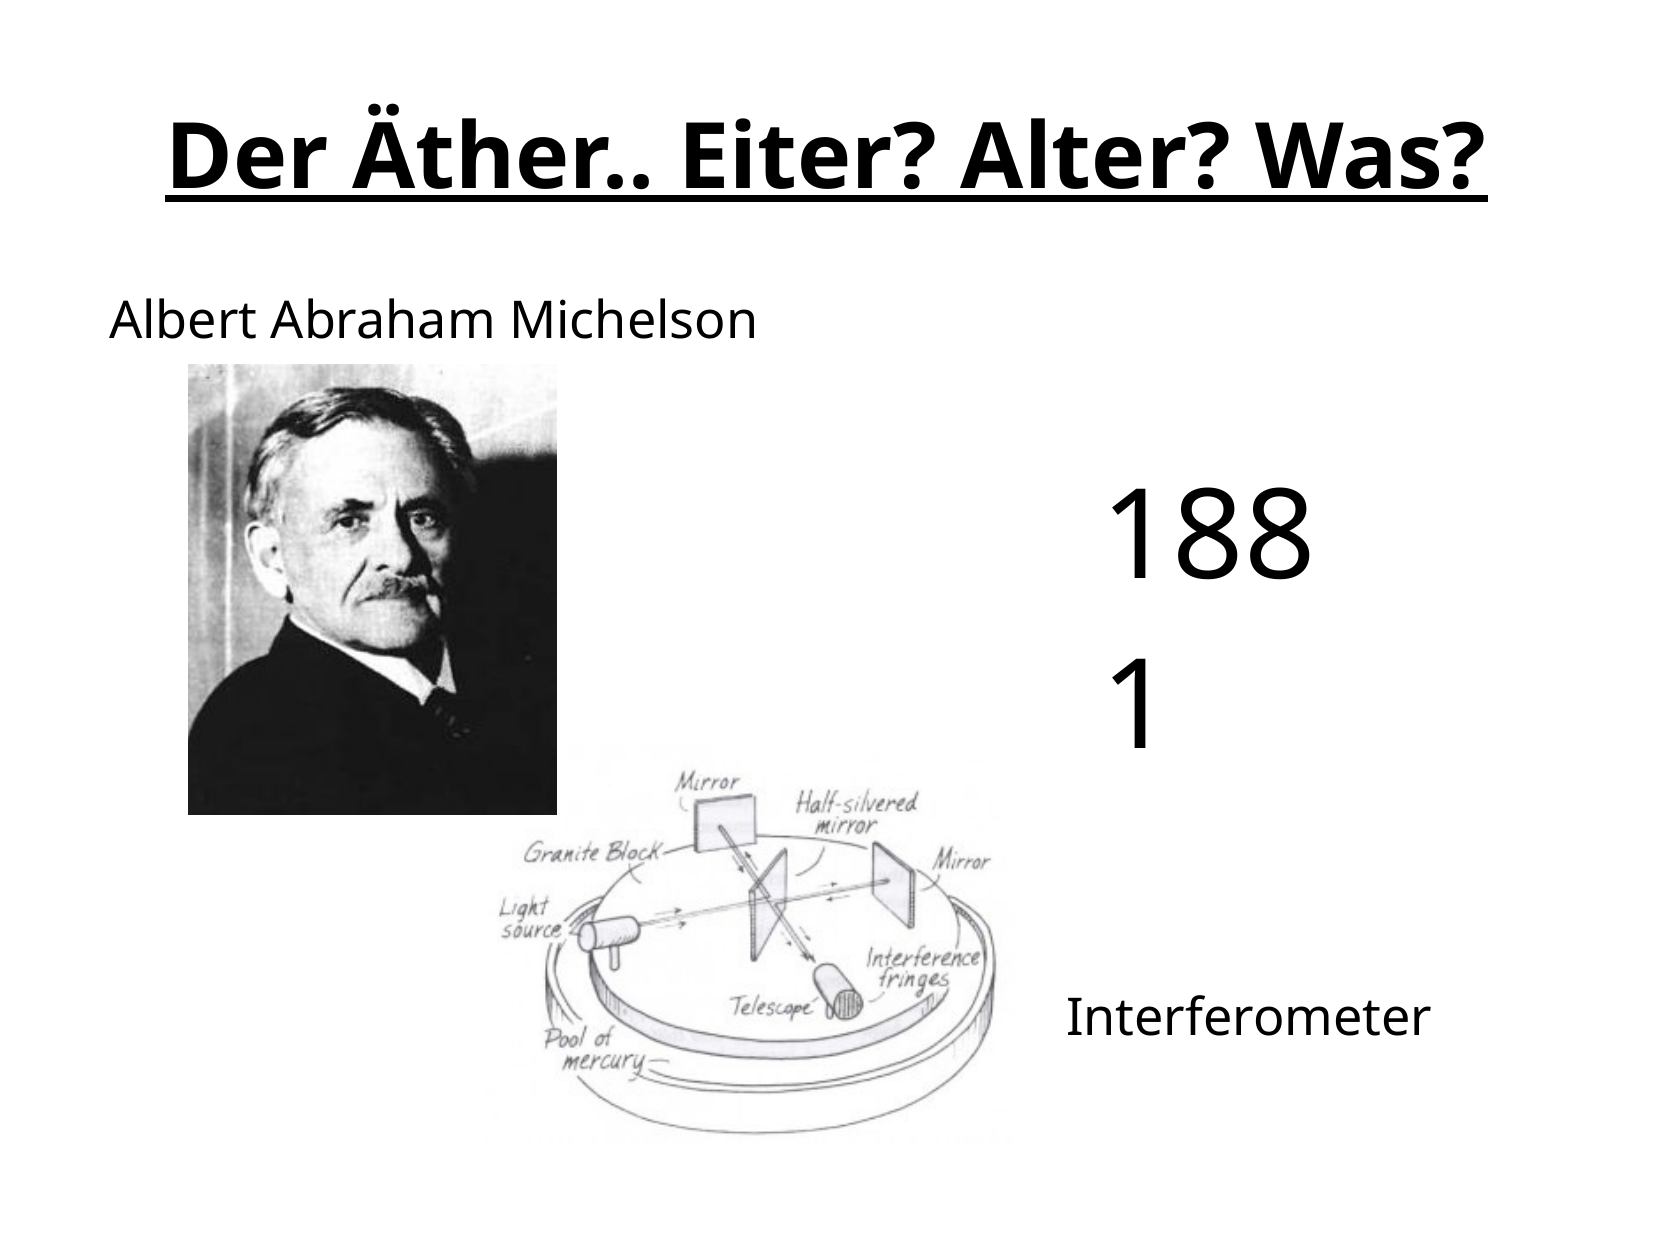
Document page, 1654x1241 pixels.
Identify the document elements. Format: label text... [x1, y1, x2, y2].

text_box 1881 [1086, 437, 1371, 591]
title Der Äther.. Eiter? Alter? Was? [82, 49, 1571, 257]
text_box Interferometer [1051, 972, 1395, 1040]
text_box Albert Abraham Michelson [94, 275, 694, 343]
picture [188, 364, 1014, 1146]
